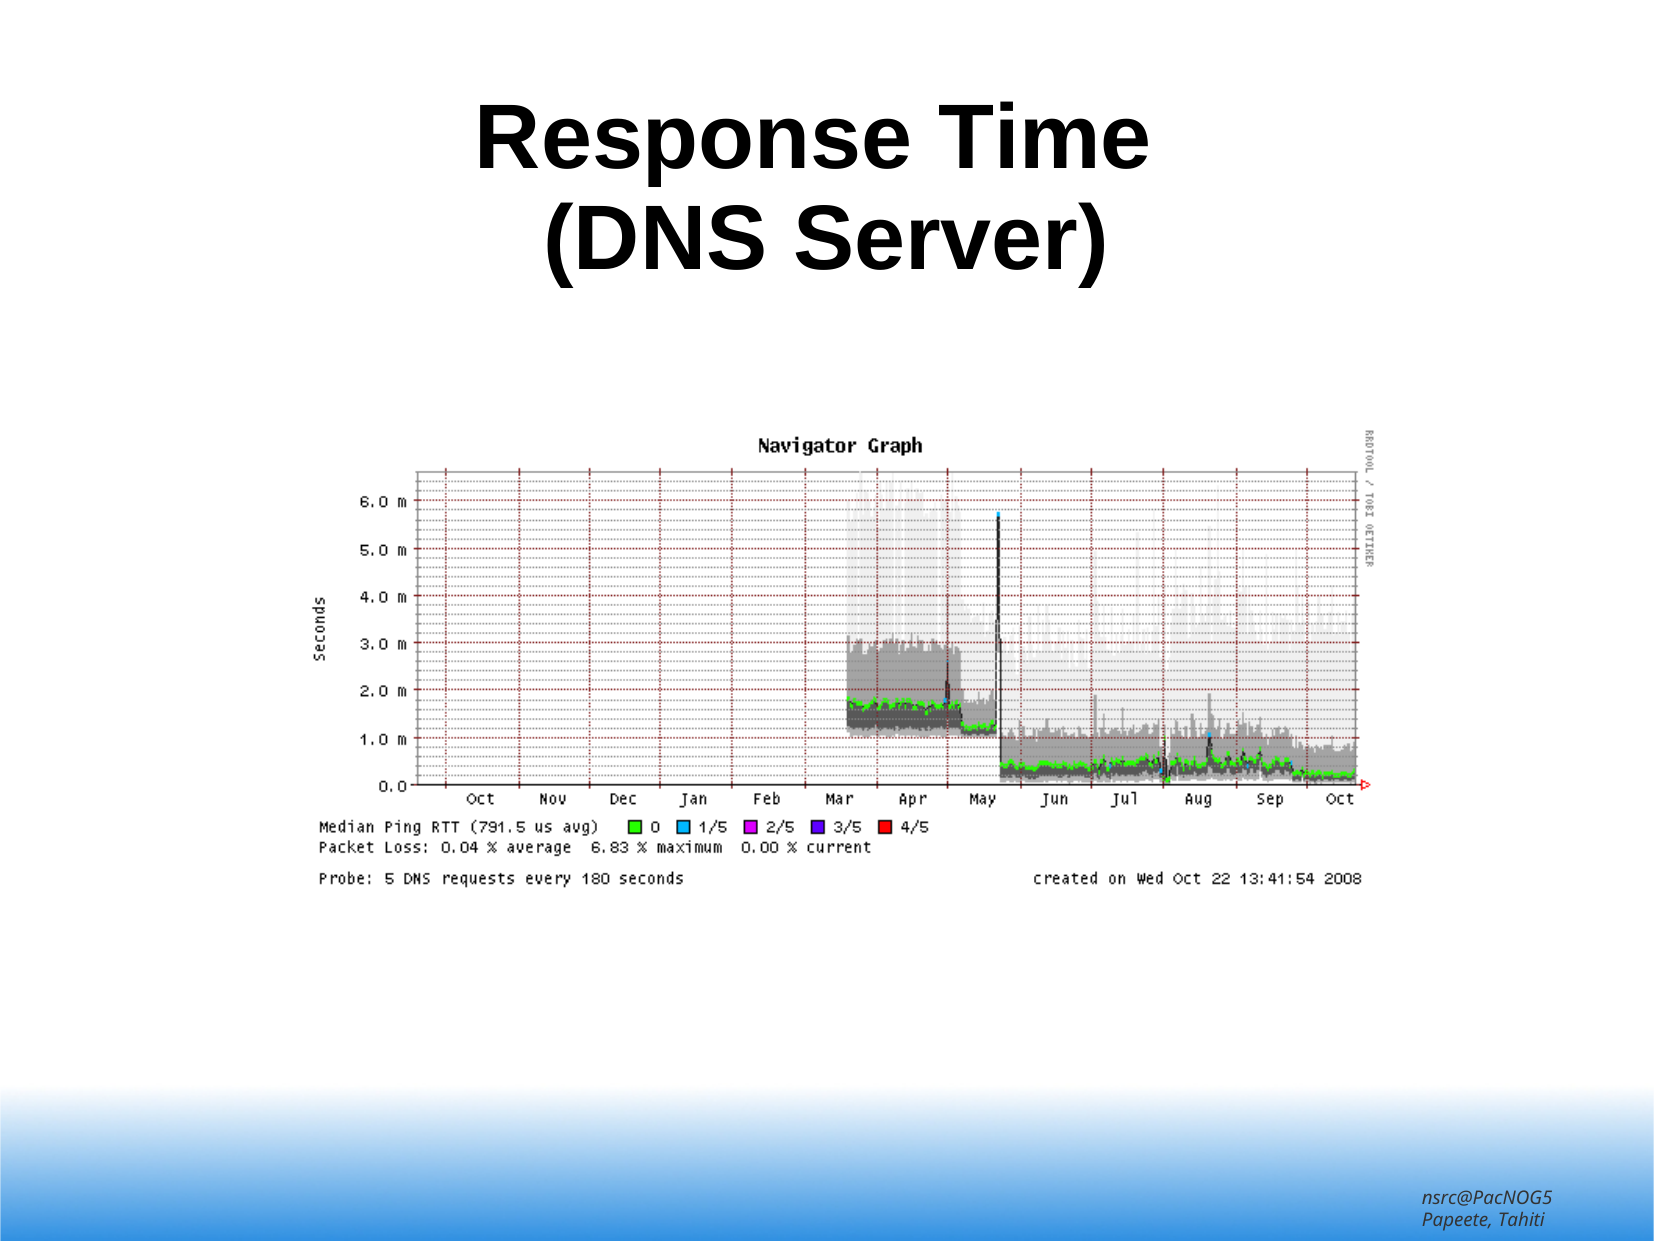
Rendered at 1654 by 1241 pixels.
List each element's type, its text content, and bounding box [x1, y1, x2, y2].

title Response Time (DNS Server) [82, 45, 1571, 333]
picture [0, 1083, 1654, 1241]
picture [300, 423, 1380, 901]
